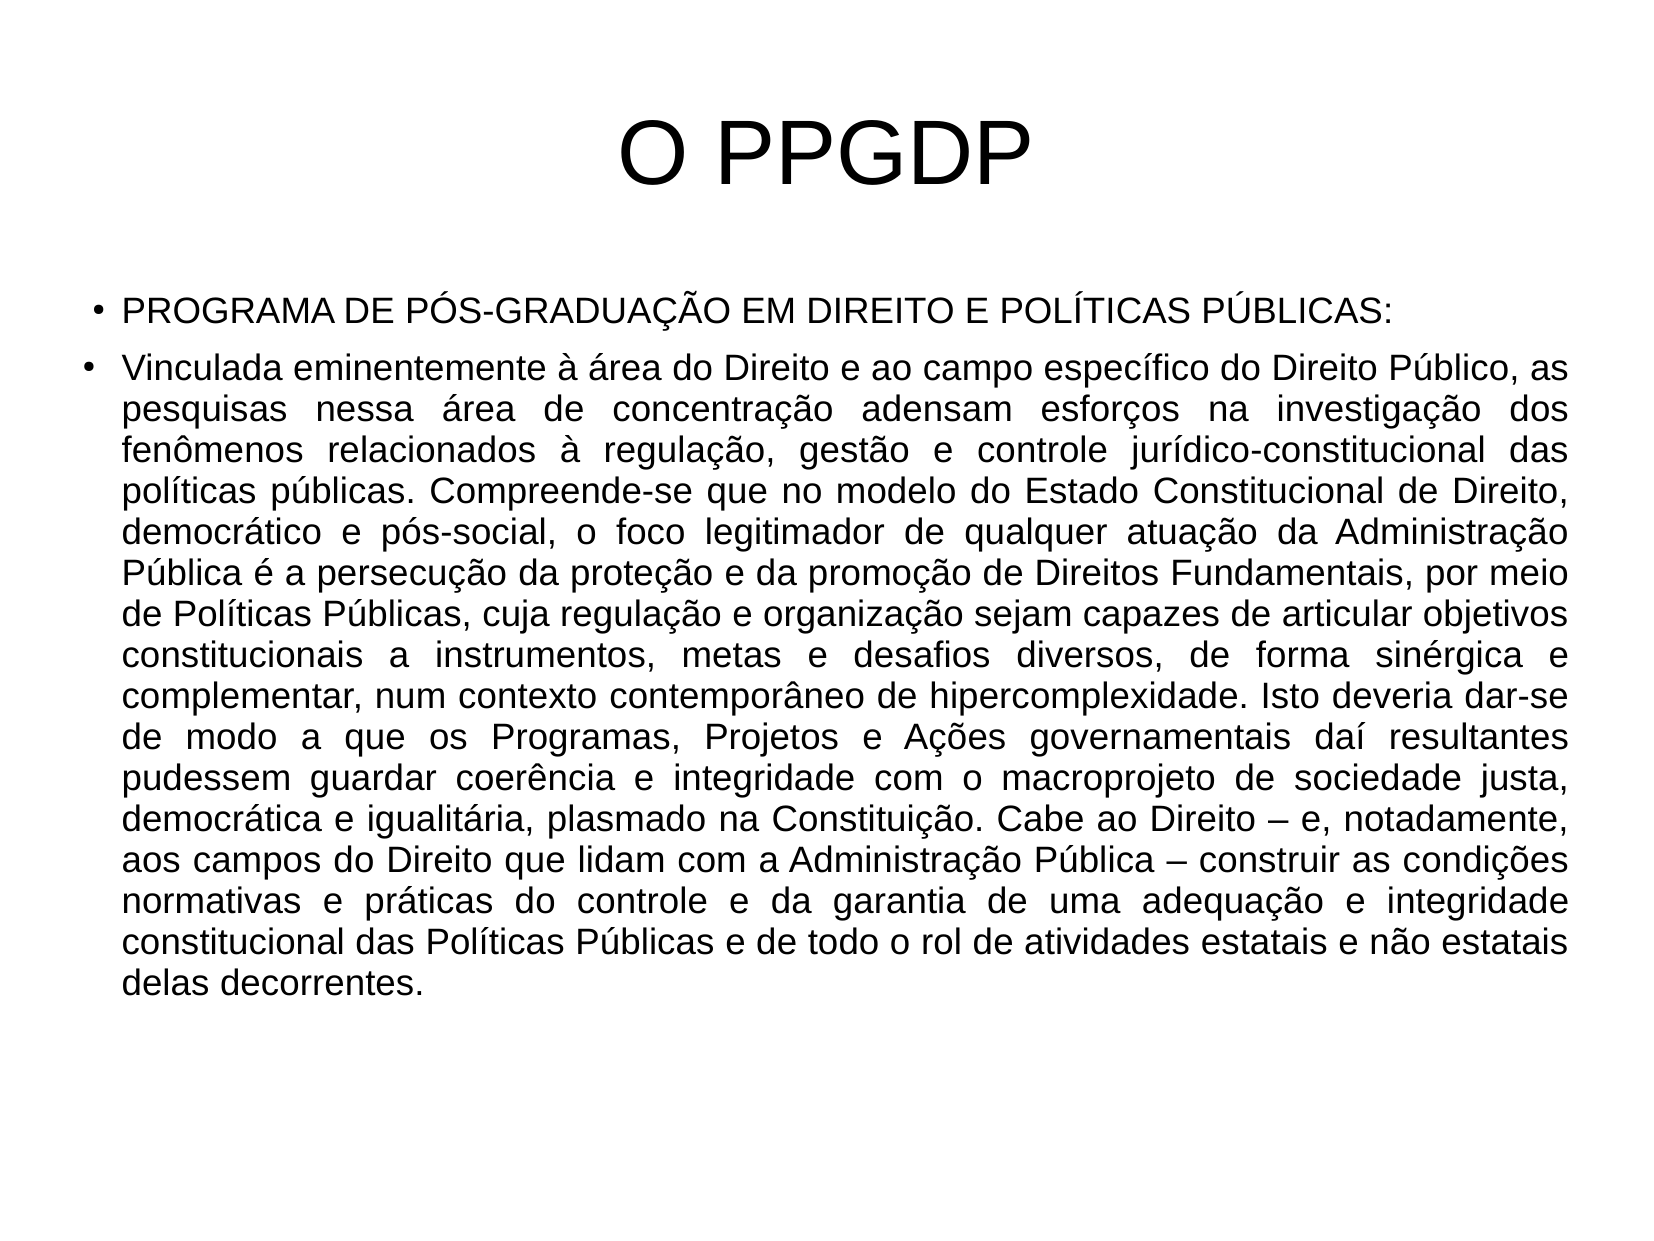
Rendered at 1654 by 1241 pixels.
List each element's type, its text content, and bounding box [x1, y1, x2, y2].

title O PPGDP [82, 49, 1571, 257]
list PROGRAMA DE PÓS-GRADUAÇÃO EM DIREITO E POLÍTICAS PÚBLICAS: Vinculada eminentemente à área do Direito e ao campo específico do Direito Público, as pesquisas nessa área de concentração adensam esforços na investigação dos fenômenos relacionados à regulação, gestão e controle jurídico-constitucional das políticas públicas. Compreende-se que no modelo do Estado Constitucional de Direito, democrático e pós-social, o foco legitimador de qualquer atuação da Administração Pública é a persecução da proteção e da promoção de Direitos Fundamentais, por meio de Políticas Públicas, cuja regulação e organização sejam capazes de articular objetivos constitucionais a instrumentos, metas e desafios diversos, de forma sinérgica e complementar, num contexto contemporâneo de hipercomplexidade. Isto deveria dar-se de modo a que os Programas, Projetos e Ações governamentais daí resultantes pudessem guardar coerência e integridade com o macroprojeto de sociedade justa, democrática e igualitária, plasmado na Constituição. Cabe ao Direito – e, notadamente, aos campos do Direito que lidam com a Administração Pública – construir as condições normativas e práticas do controle e da garantia de uma adequação e integridade constitucional das Políticas Públicas e de todo o rol de atividades estatais e não estatais delas decorrentes. [82, 290, 1571, 1010]
